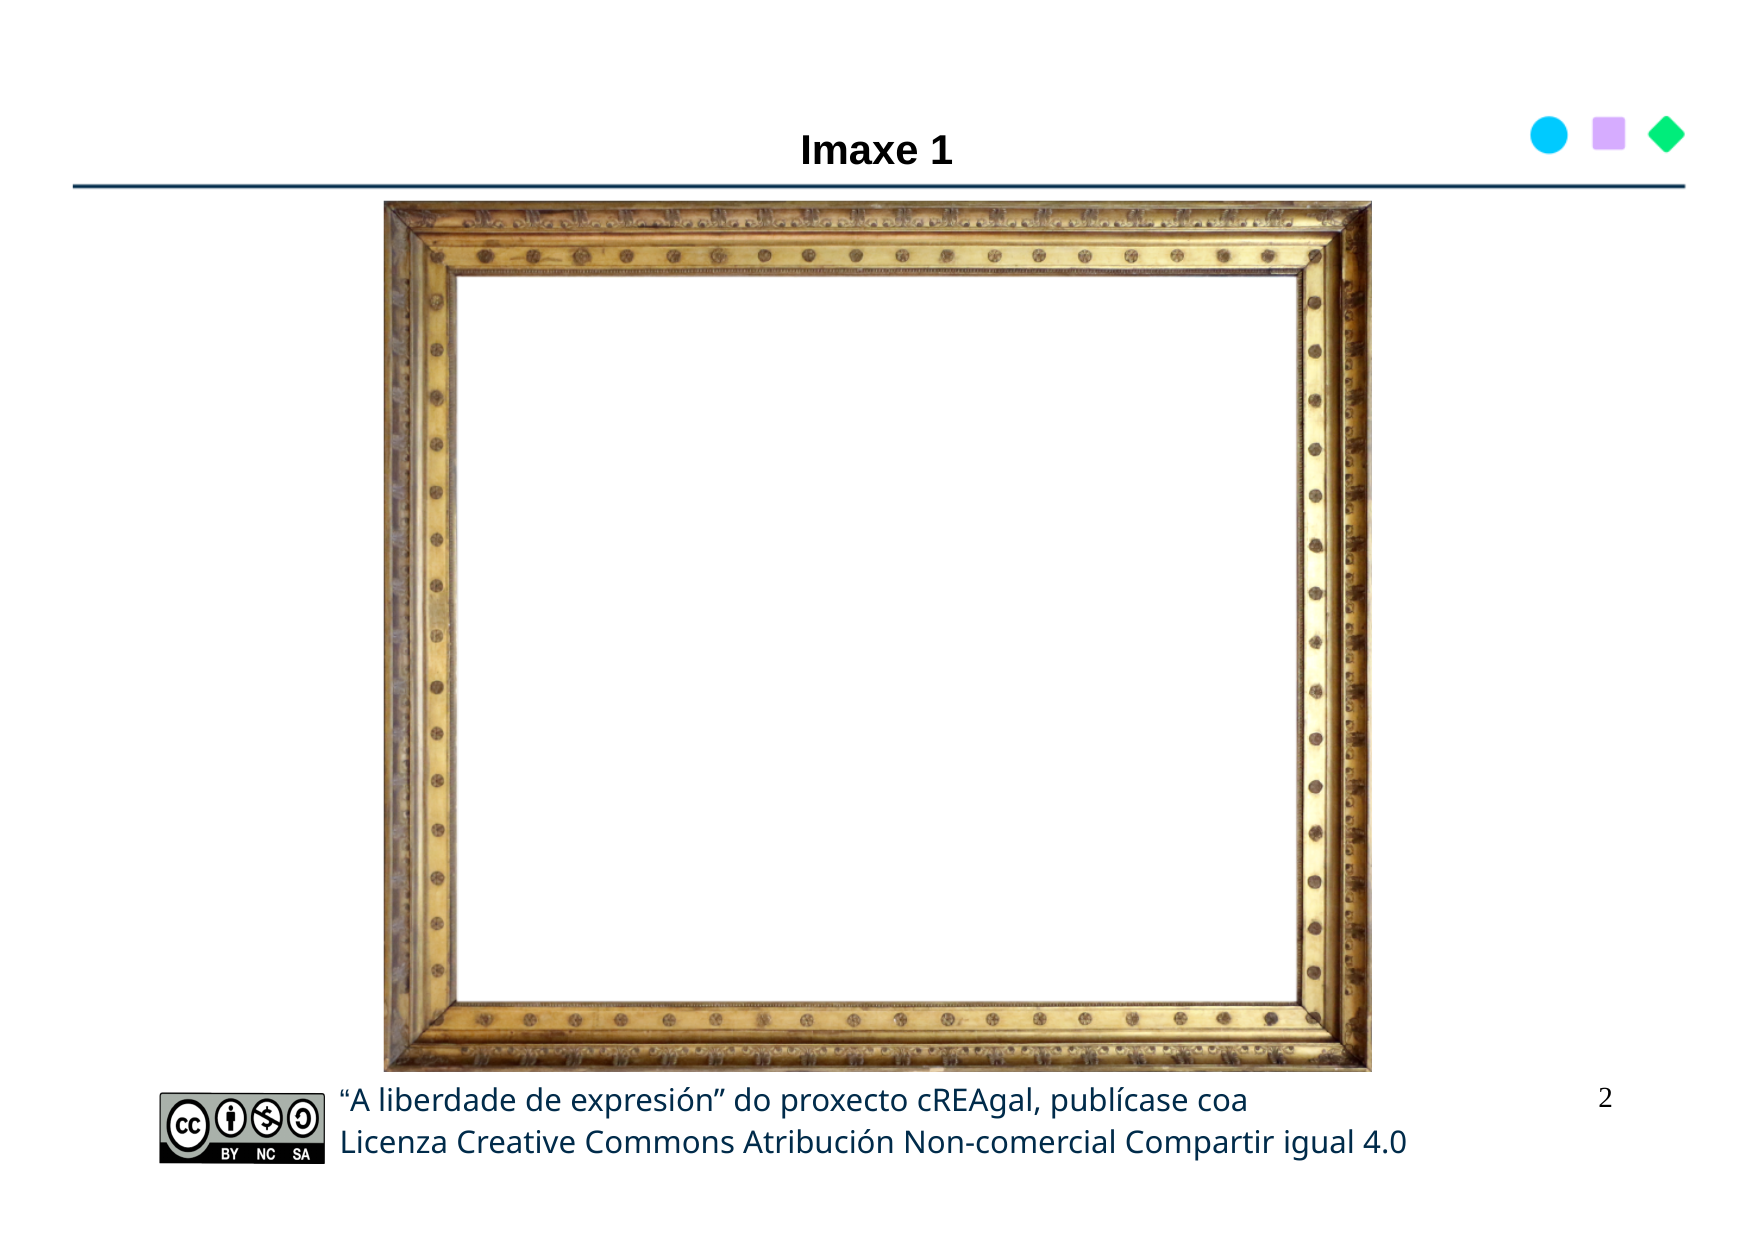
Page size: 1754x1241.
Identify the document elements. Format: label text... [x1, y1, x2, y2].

picture [159, 1092, 324, 1164]
picture [59, 88, 1695, 1072]
text_box “A liberdade de expresión” do proxecto cREAgal, publícase coa Licenza Creative Commons Atribución Non-comercial Compartir igual 4.0 [324, 1071, 1595, 1213]
